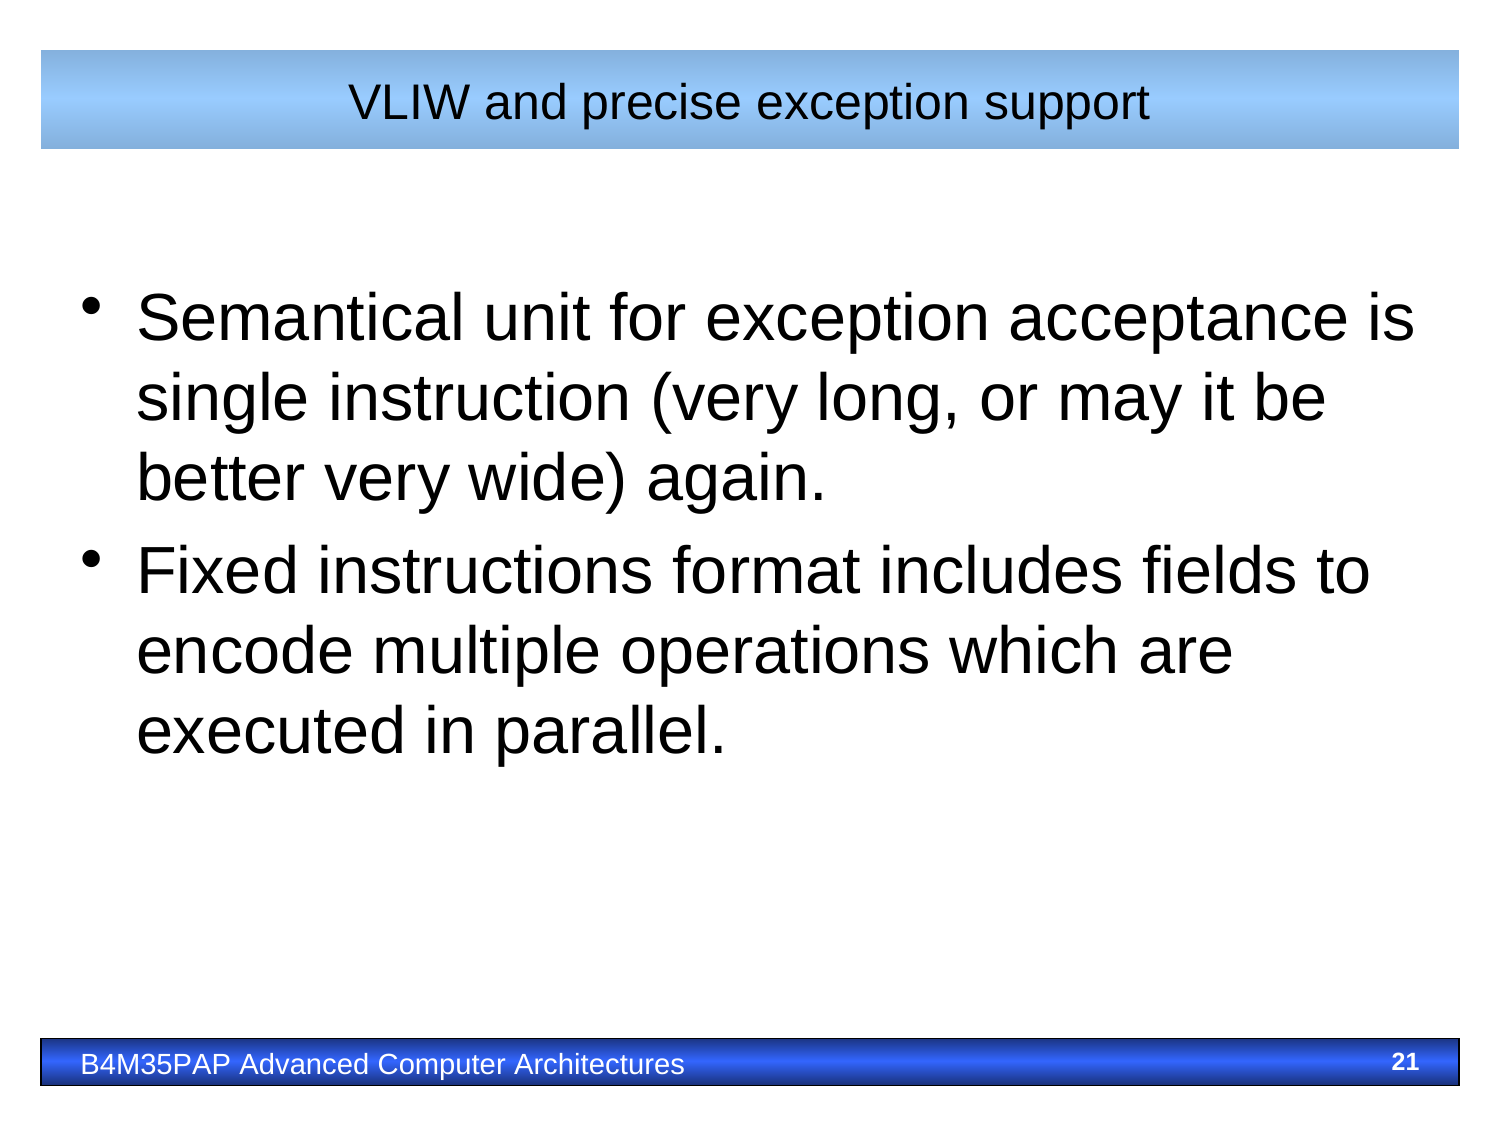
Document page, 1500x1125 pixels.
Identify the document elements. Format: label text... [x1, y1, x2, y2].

list Semantical unit for exception acceptance is single instruction (very long, or may it be better very wide) again. Fixed instructions format includes fields to encode multiple operations which are executed in parallel. [64, 172, 1436, 1000]
title VLIW and precise exception support [41, 50, 1459, 149]
